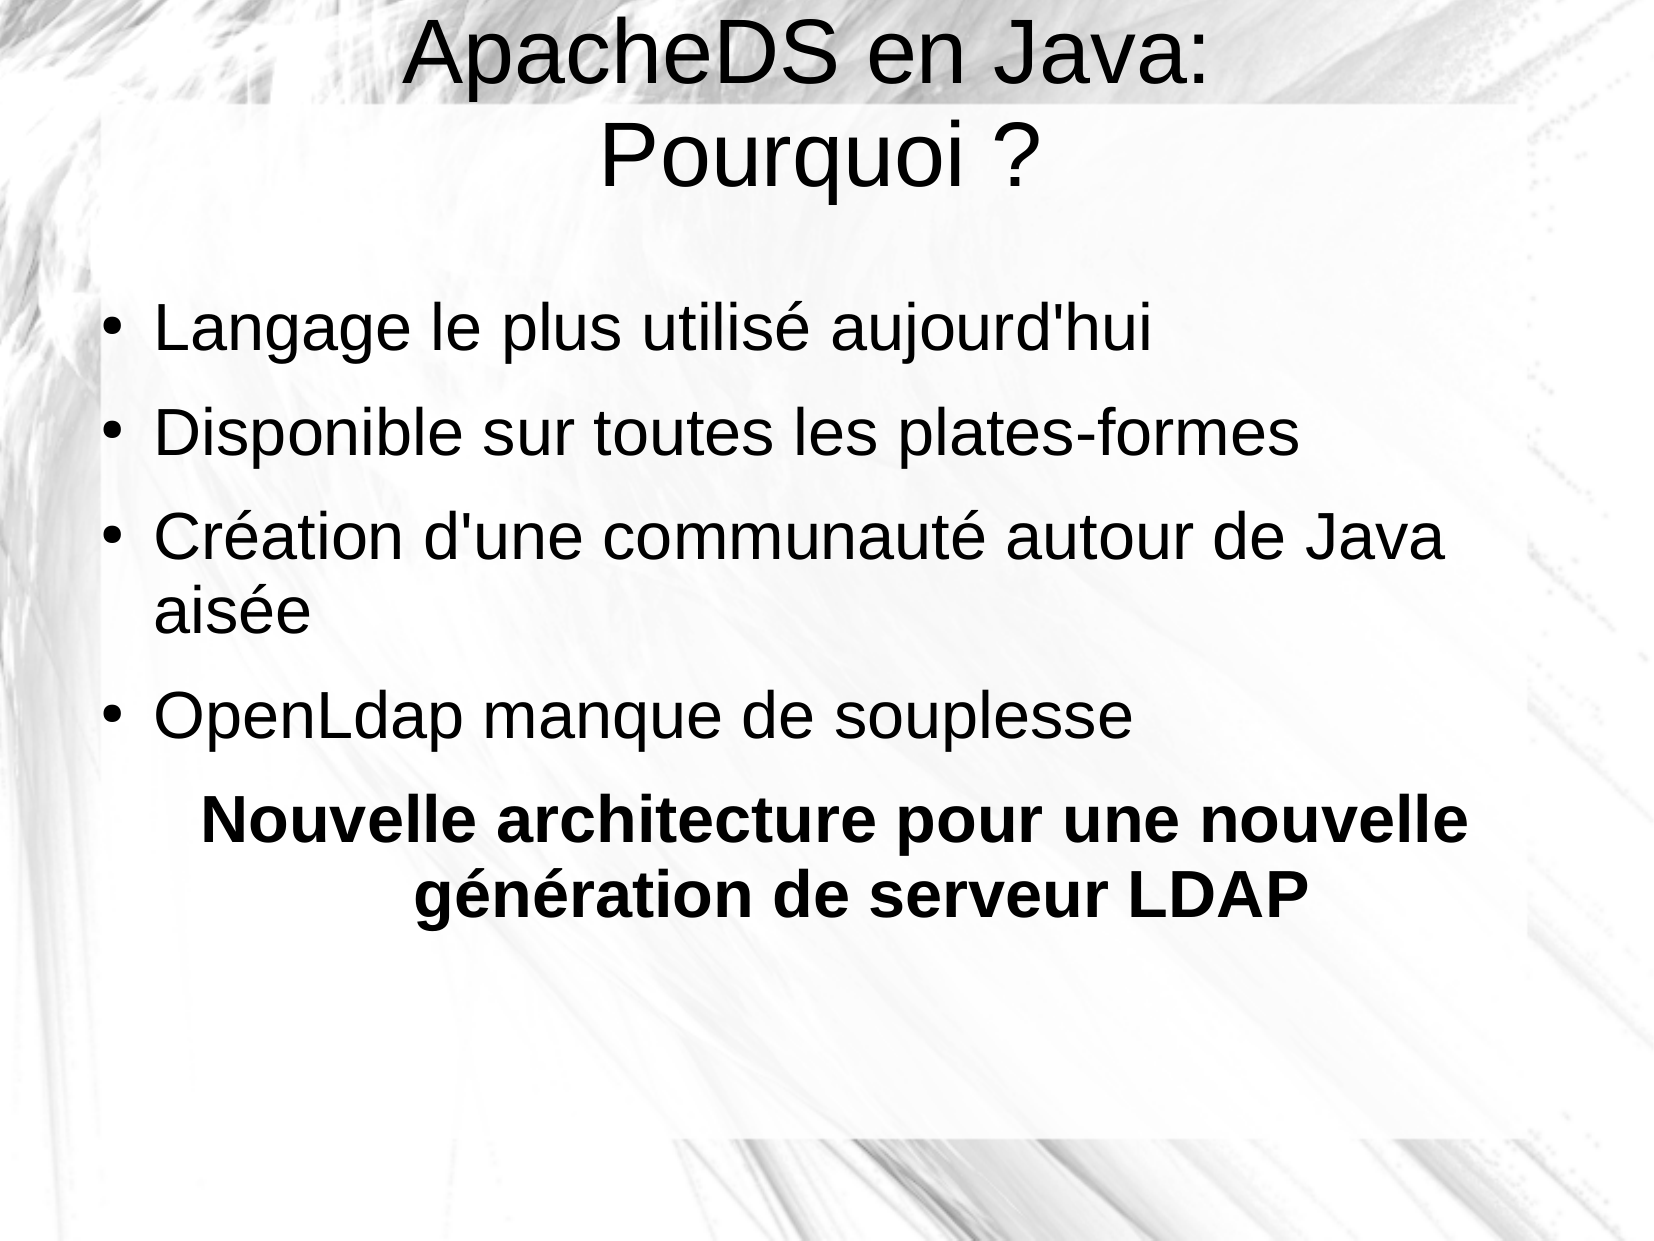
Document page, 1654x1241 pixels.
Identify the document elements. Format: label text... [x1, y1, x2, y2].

picture [0, 0, 1654, 1241]
title ApacheDS en Java: Pourquoi ? [76, 1, 1565, 207]
list Langage le plus utilisé aujourd'hui Disponible sur toutes les plates-formes Création d'une communauté autour de Java aisée OpenLdap manque de souplesse Nouvelle architecture pour une nouvelle génération de serveur LDAP [82, 290, 1571, 1094]
